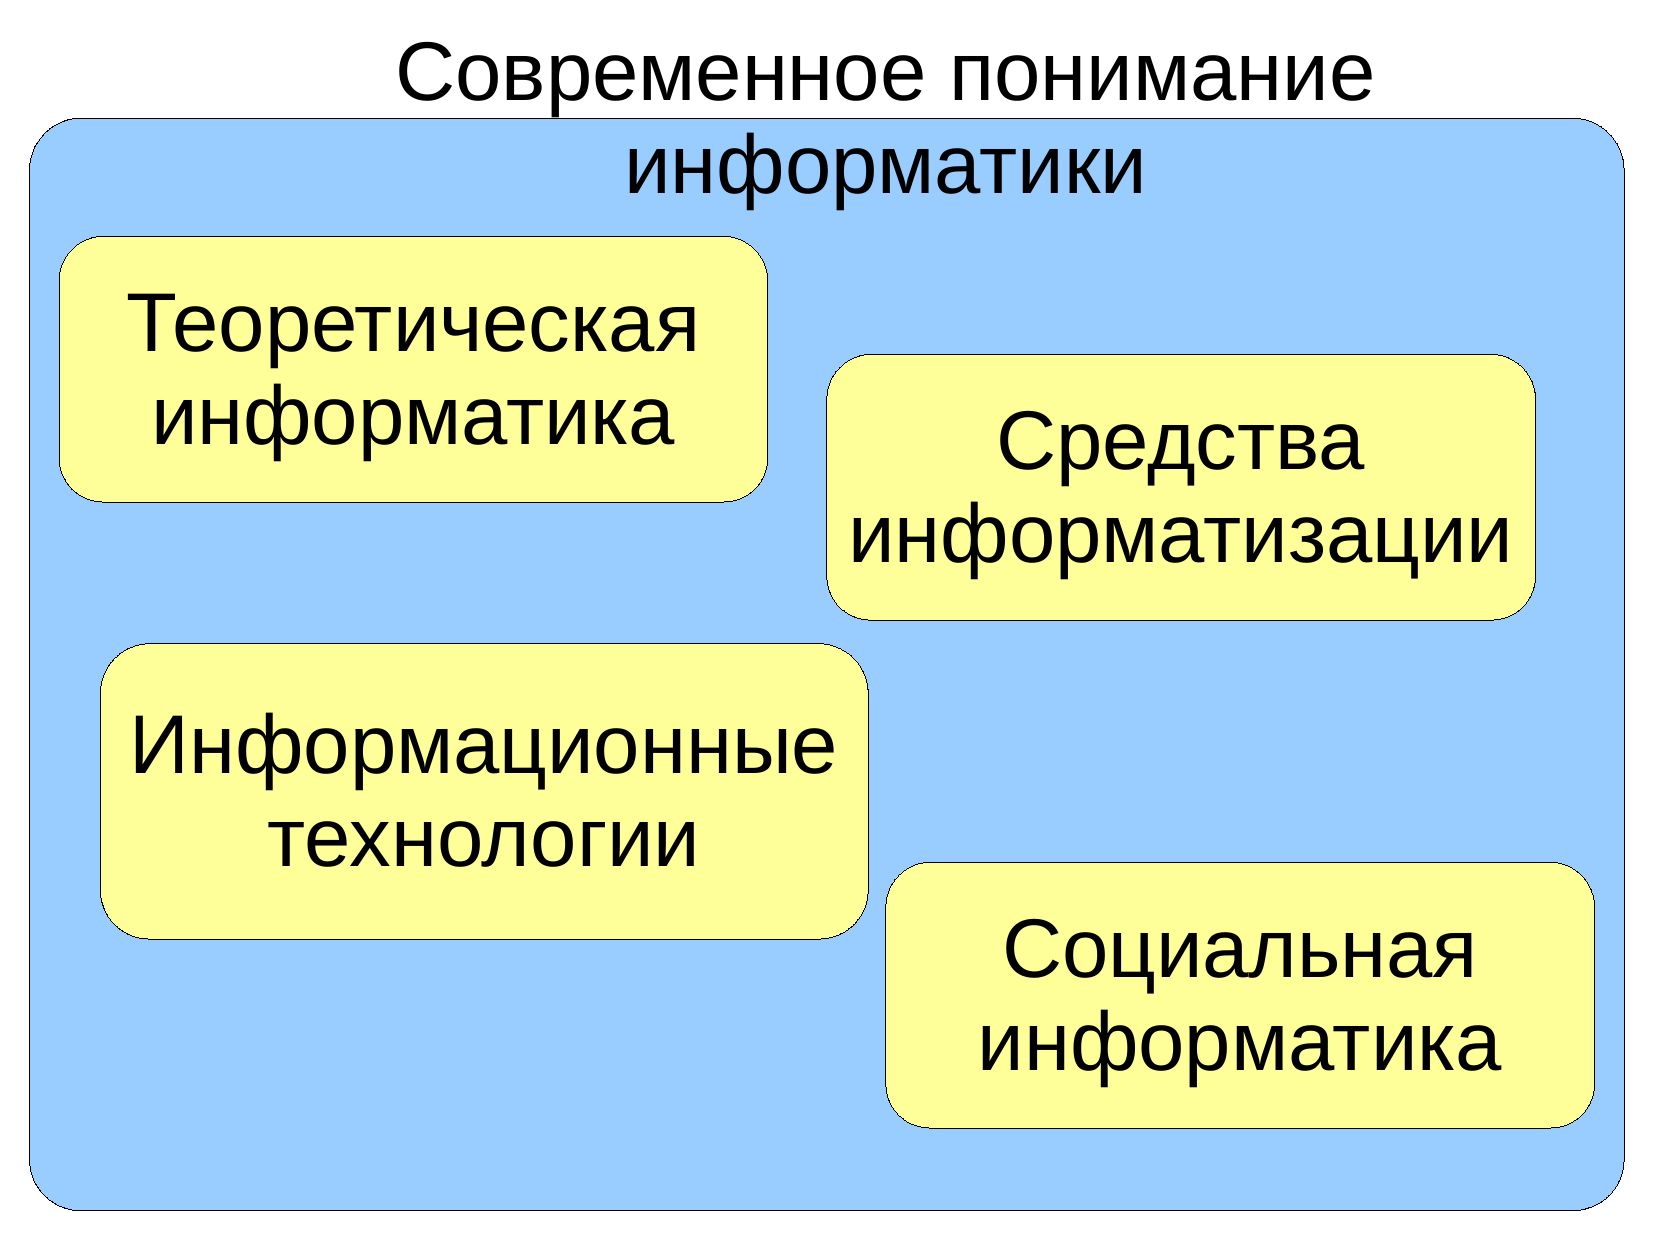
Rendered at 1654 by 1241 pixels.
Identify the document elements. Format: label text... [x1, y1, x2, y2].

text_box Теоретическая информатика [59, 236, 768, 503]
text_box Средства информатизации [826, 354, 1536, 621]
text_box Информационные технологии [100, 643, 869, 940]
text_box [29, 118, 1625, 1211]
text_box Современное понимание информатики [236, 18, 1536, 219]
text_box Социальная информатика [885, 862, 1595, 1129]
